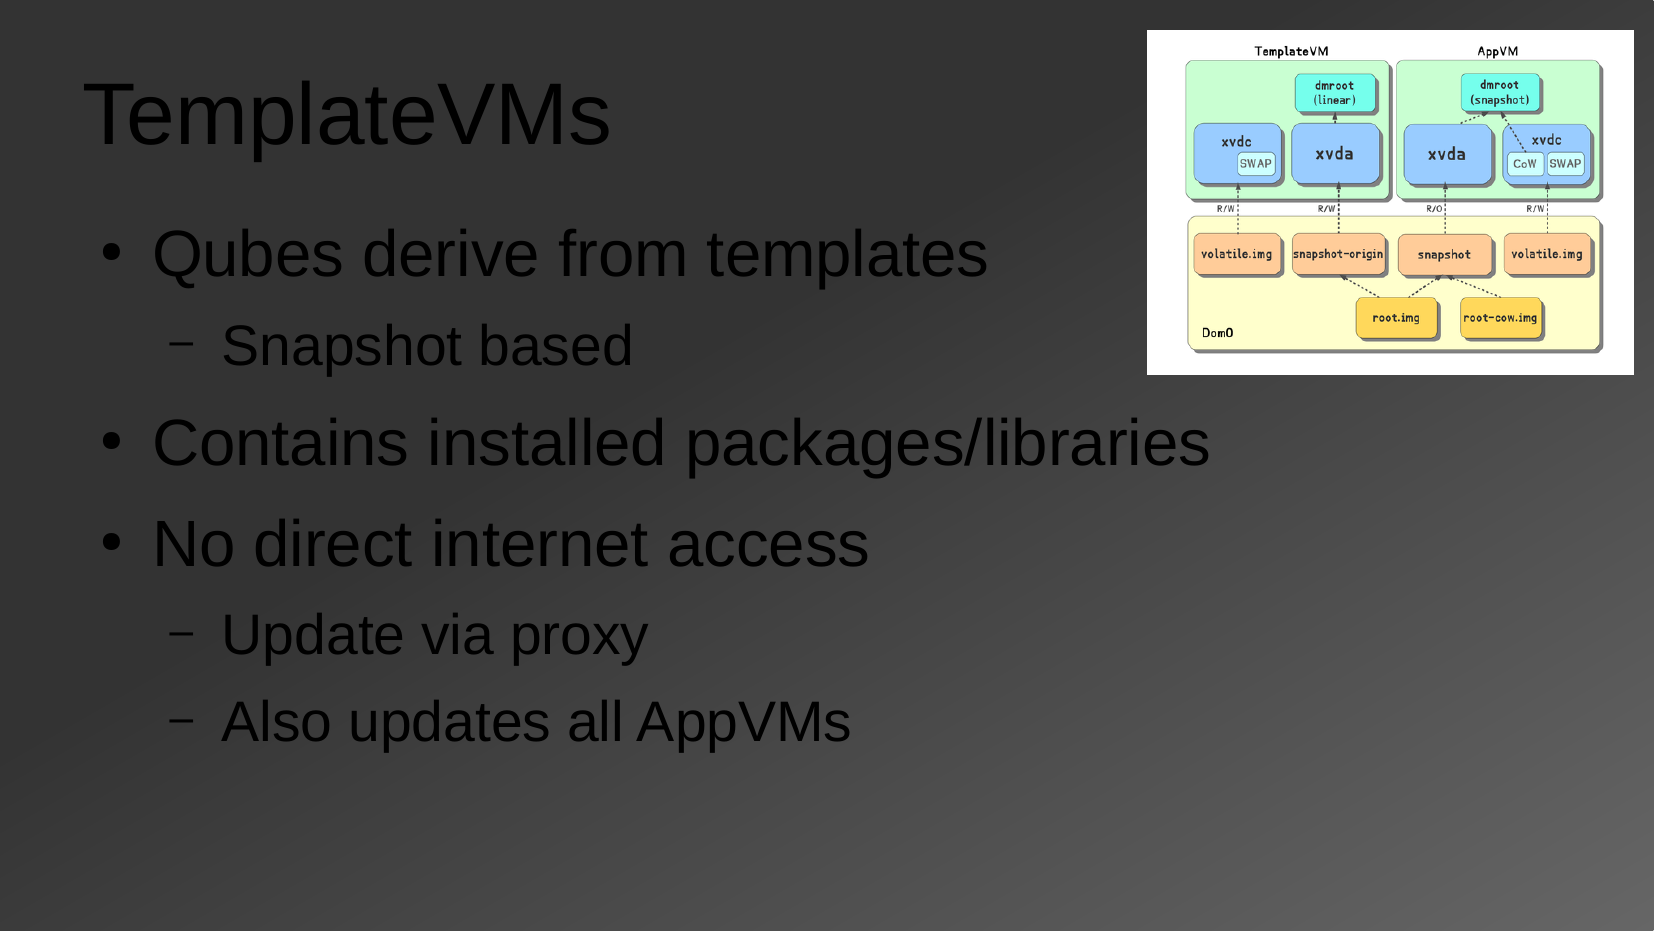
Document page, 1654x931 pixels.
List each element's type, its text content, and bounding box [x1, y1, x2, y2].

title TemplateVMs [82, 37, 1147, 193]
picture [1147, 30, 1634, 376]
list Qubes derive from templates Snapshot based Contains installed packages/libraries No direct internet access Update via proxy Also updates all AppVMs [82, 217, 1571, 758]
